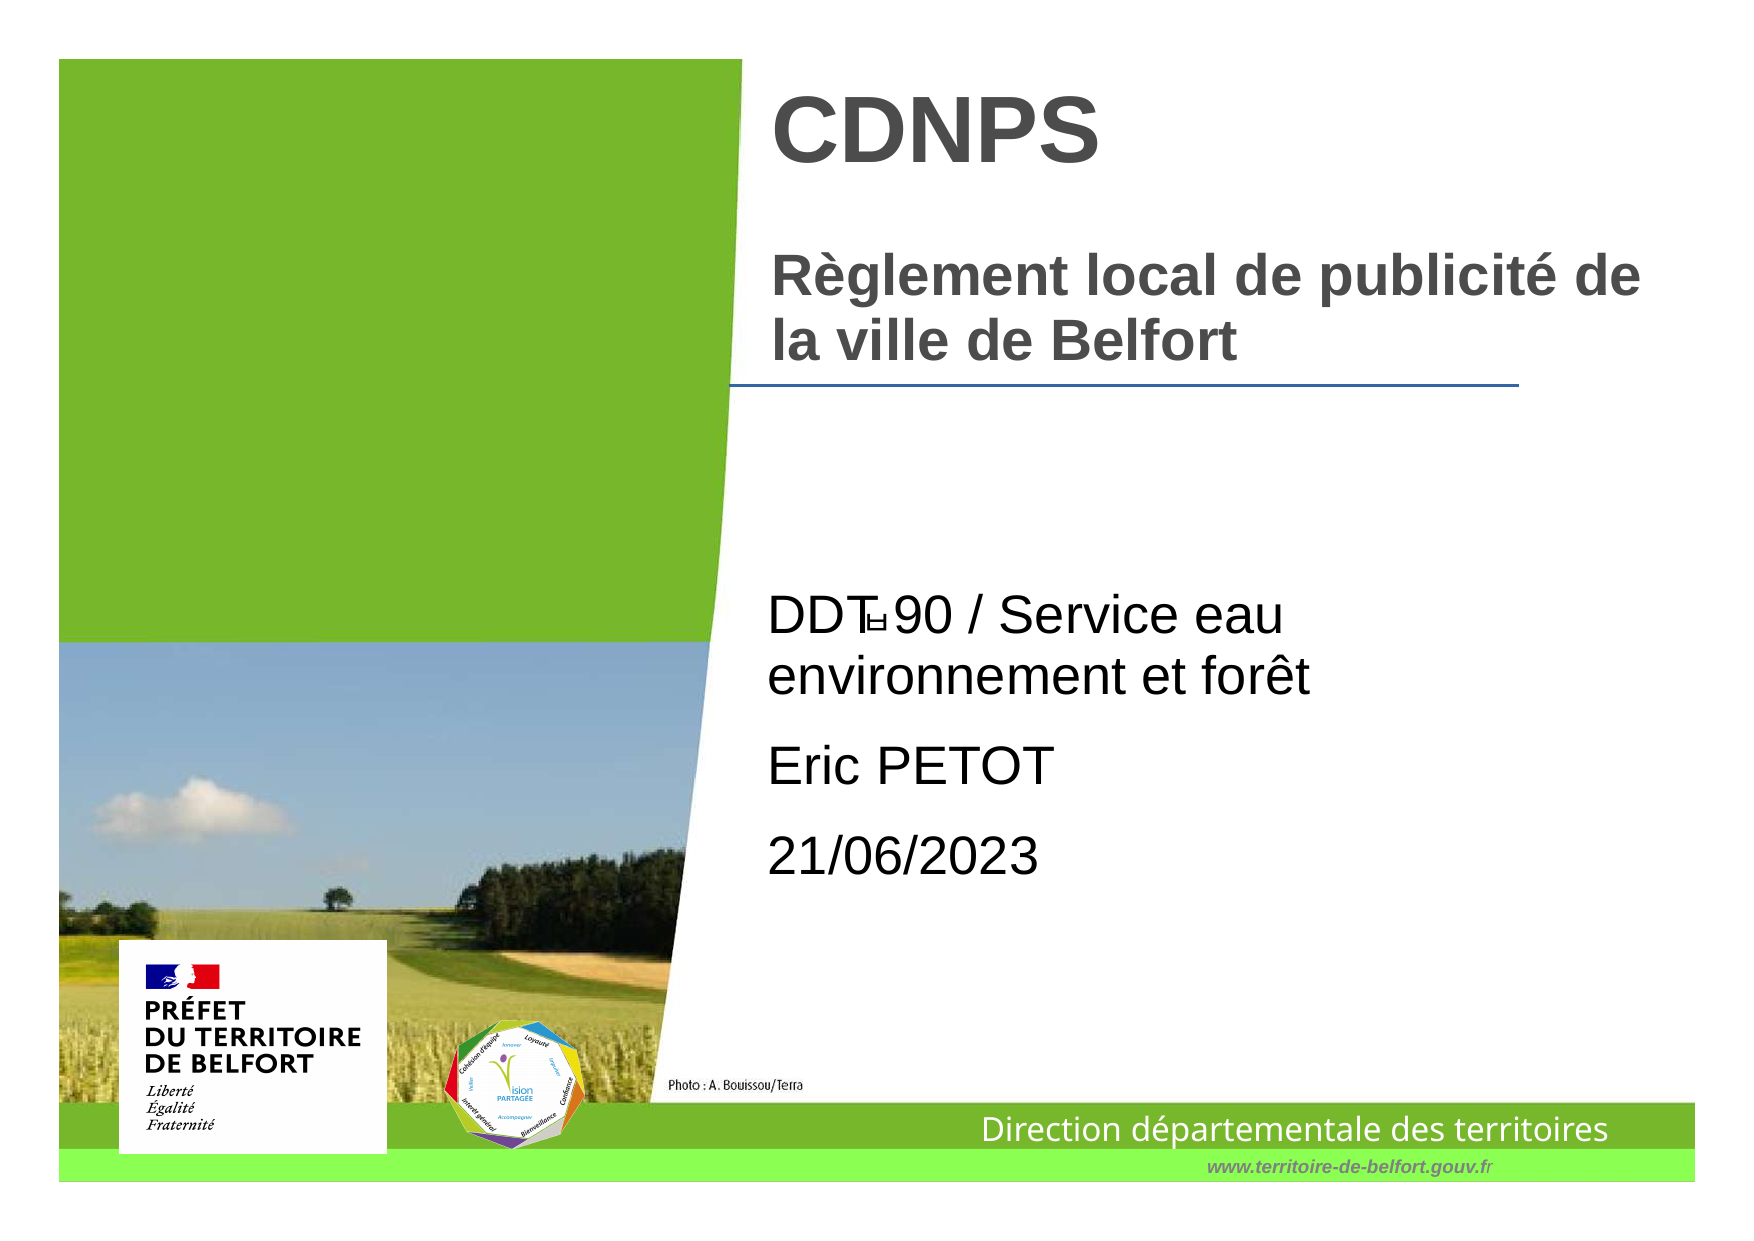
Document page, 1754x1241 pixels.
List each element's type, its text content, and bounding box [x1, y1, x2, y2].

picture [1175, 1125, 1185, 1139]
subtitle DDT 90 / Service eau environnement et forêt Eric PETOT 21/06/2023 [767, 584, 1510, 886]
picture [59, 59, 1695, 1154]
title CDNPS Règlement local de publicité de la ville de Belfort [771, 77, 1675, 373]
